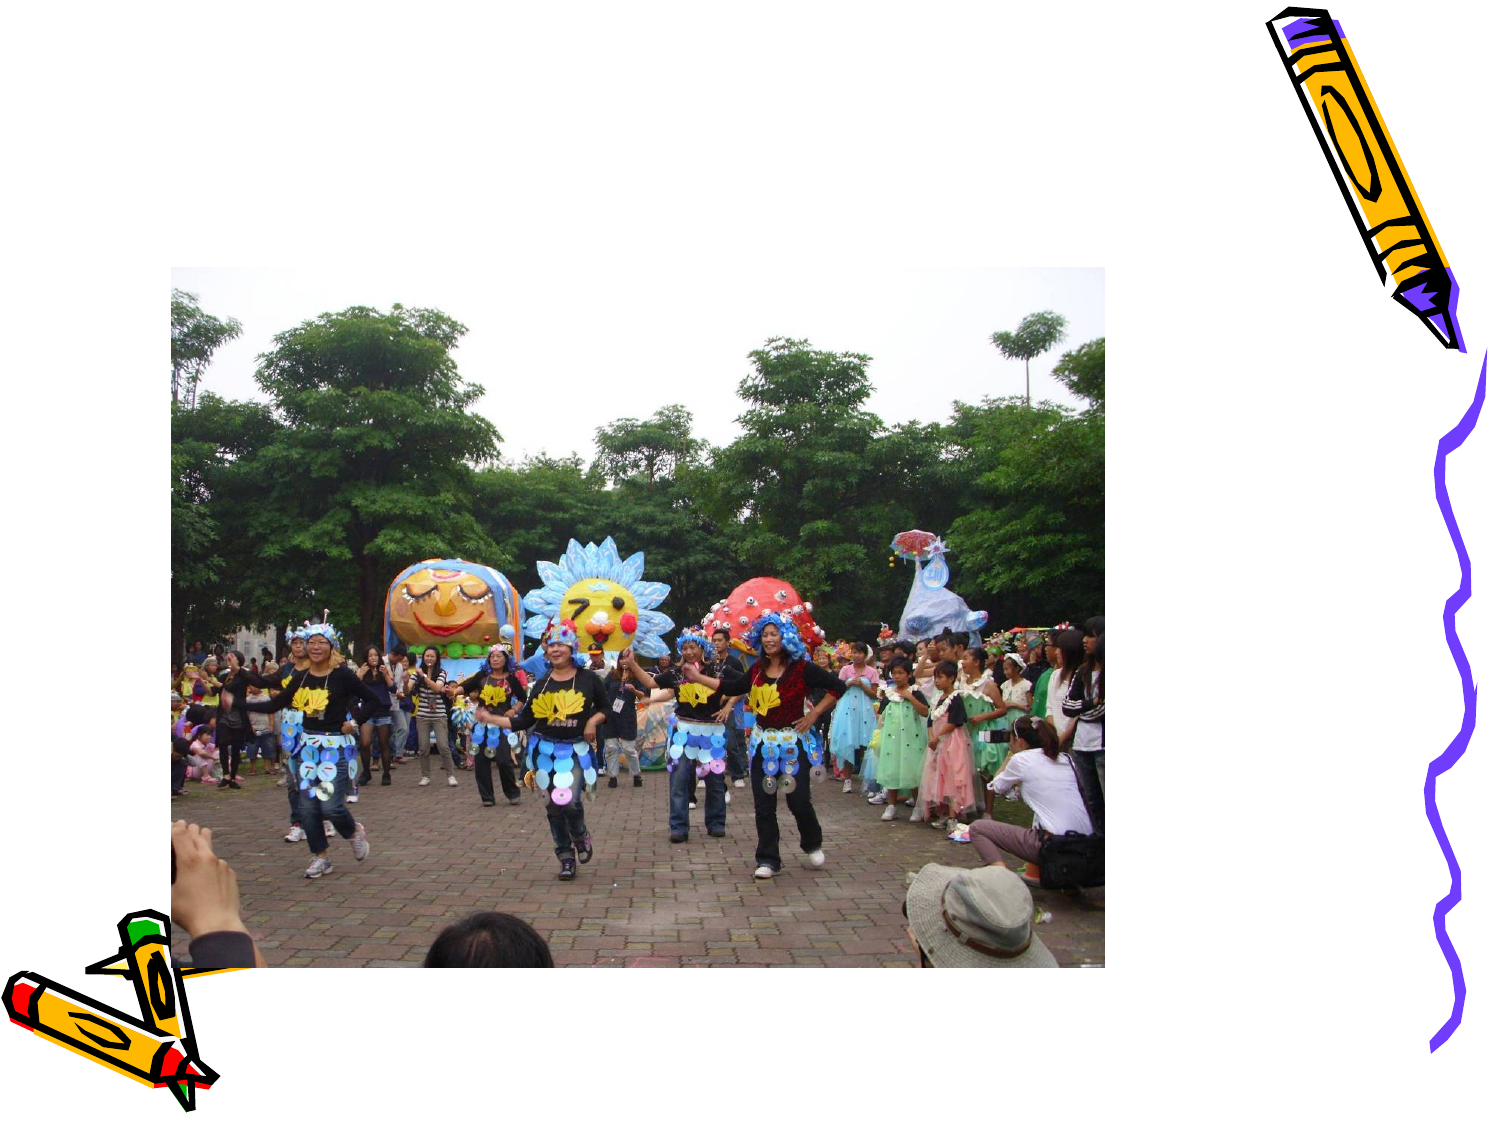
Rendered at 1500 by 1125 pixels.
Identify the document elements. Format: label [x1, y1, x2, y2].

picture [171, 267, 1105, 968]
